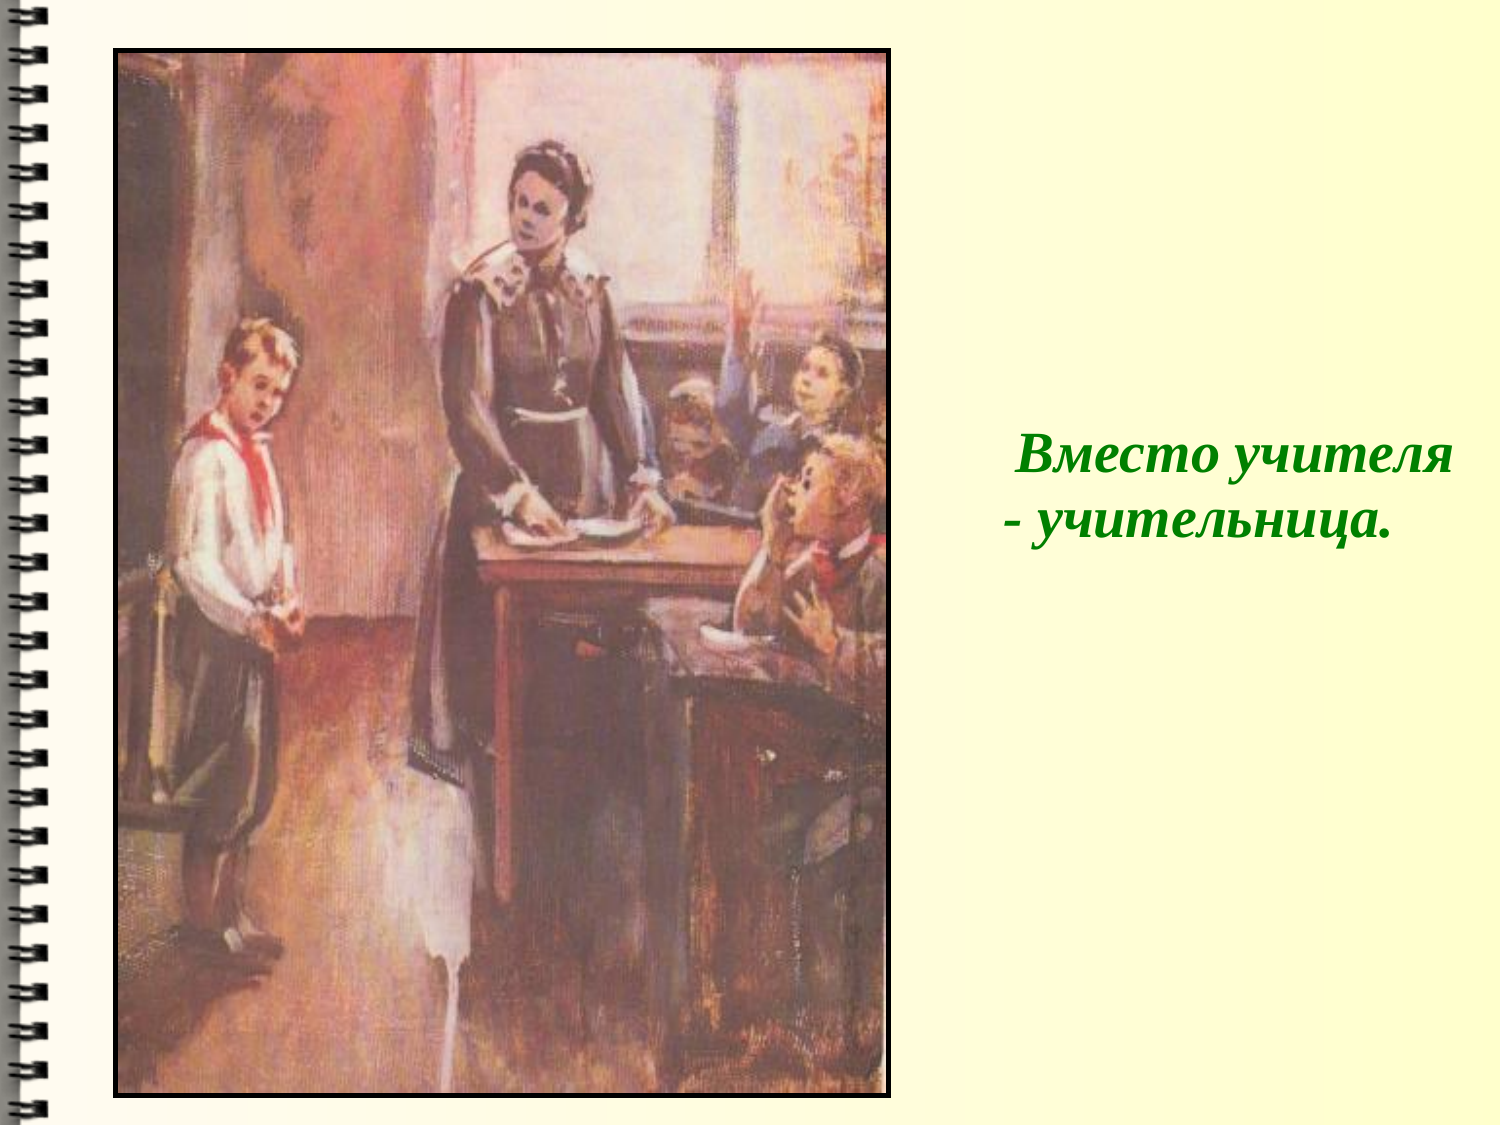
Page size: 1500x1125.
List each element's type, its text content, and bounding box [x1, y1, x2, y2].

picture [0, 0, 69, 1125]
picture [118, 53, 886, 1093]
list Вместо учителя - учительница. [936, 413, 1477, 650]
